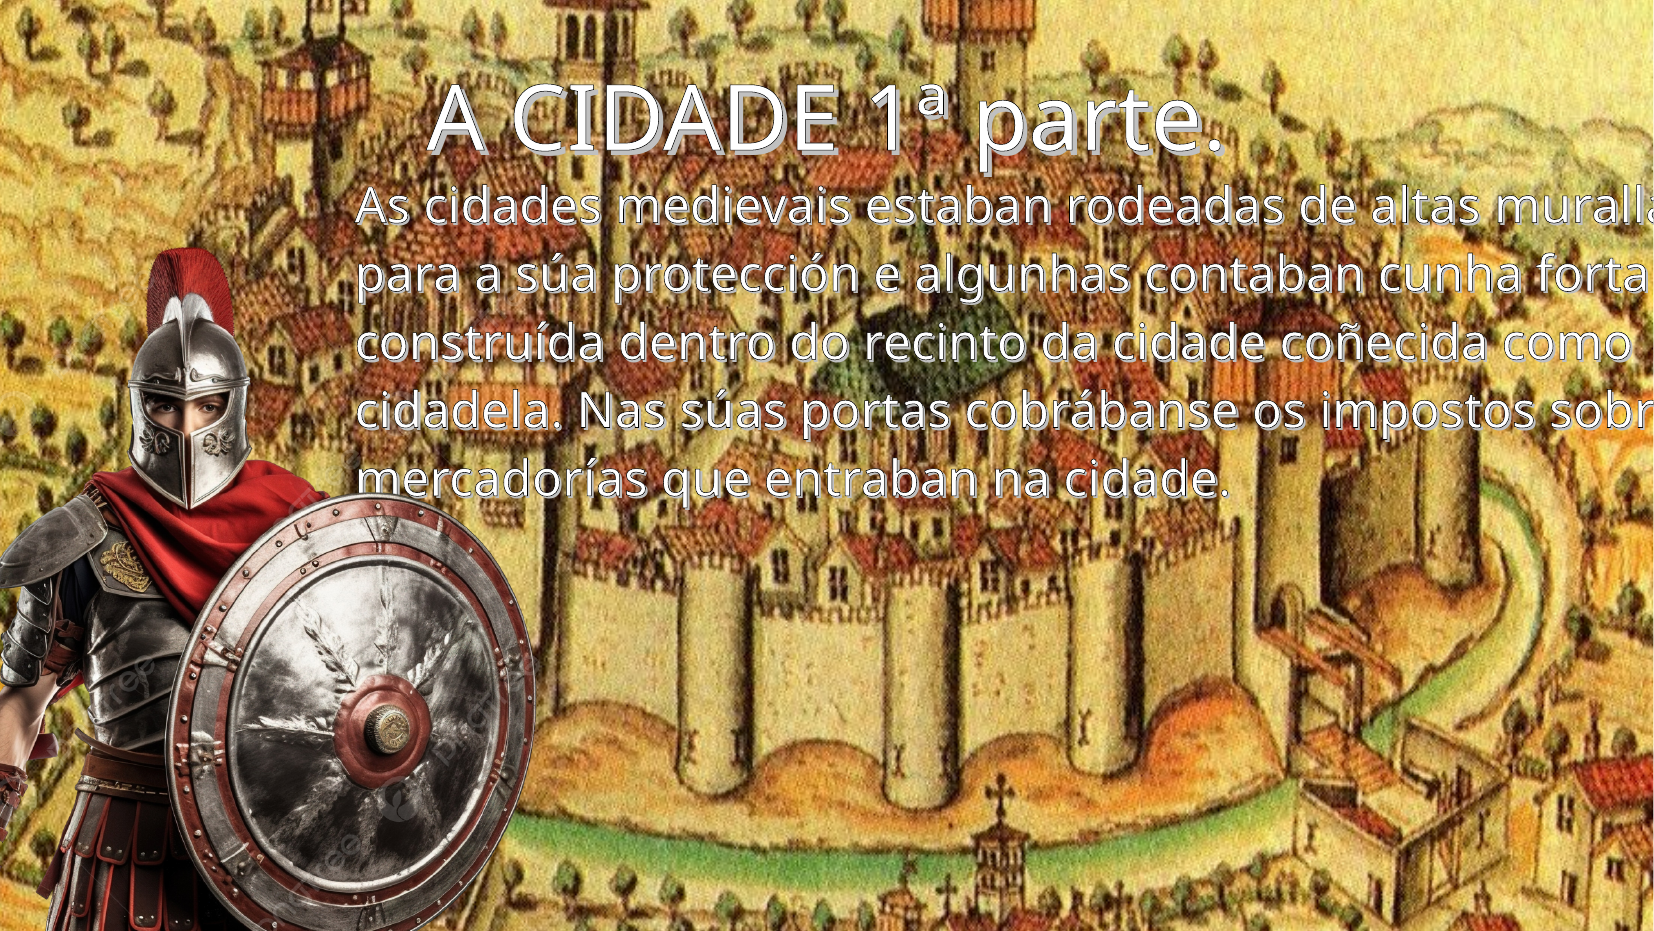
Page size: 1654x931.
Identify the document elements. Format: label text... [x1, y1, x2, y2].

title A CIDADE 1ª parte. [82, 37, 1571, 193]
list As cidades medievais estaban rodeadas de altas murallas para a súa protección e algunhas contaban cunha fortaleza construída dentro do recinto da cidade coñecida como cidadela. Nas súas portas cobrábanse os impostos sobre as mercadorías que entraban na cidade. [283, 169, 1654, 709]
picture [0, 0, 1654, 931]
